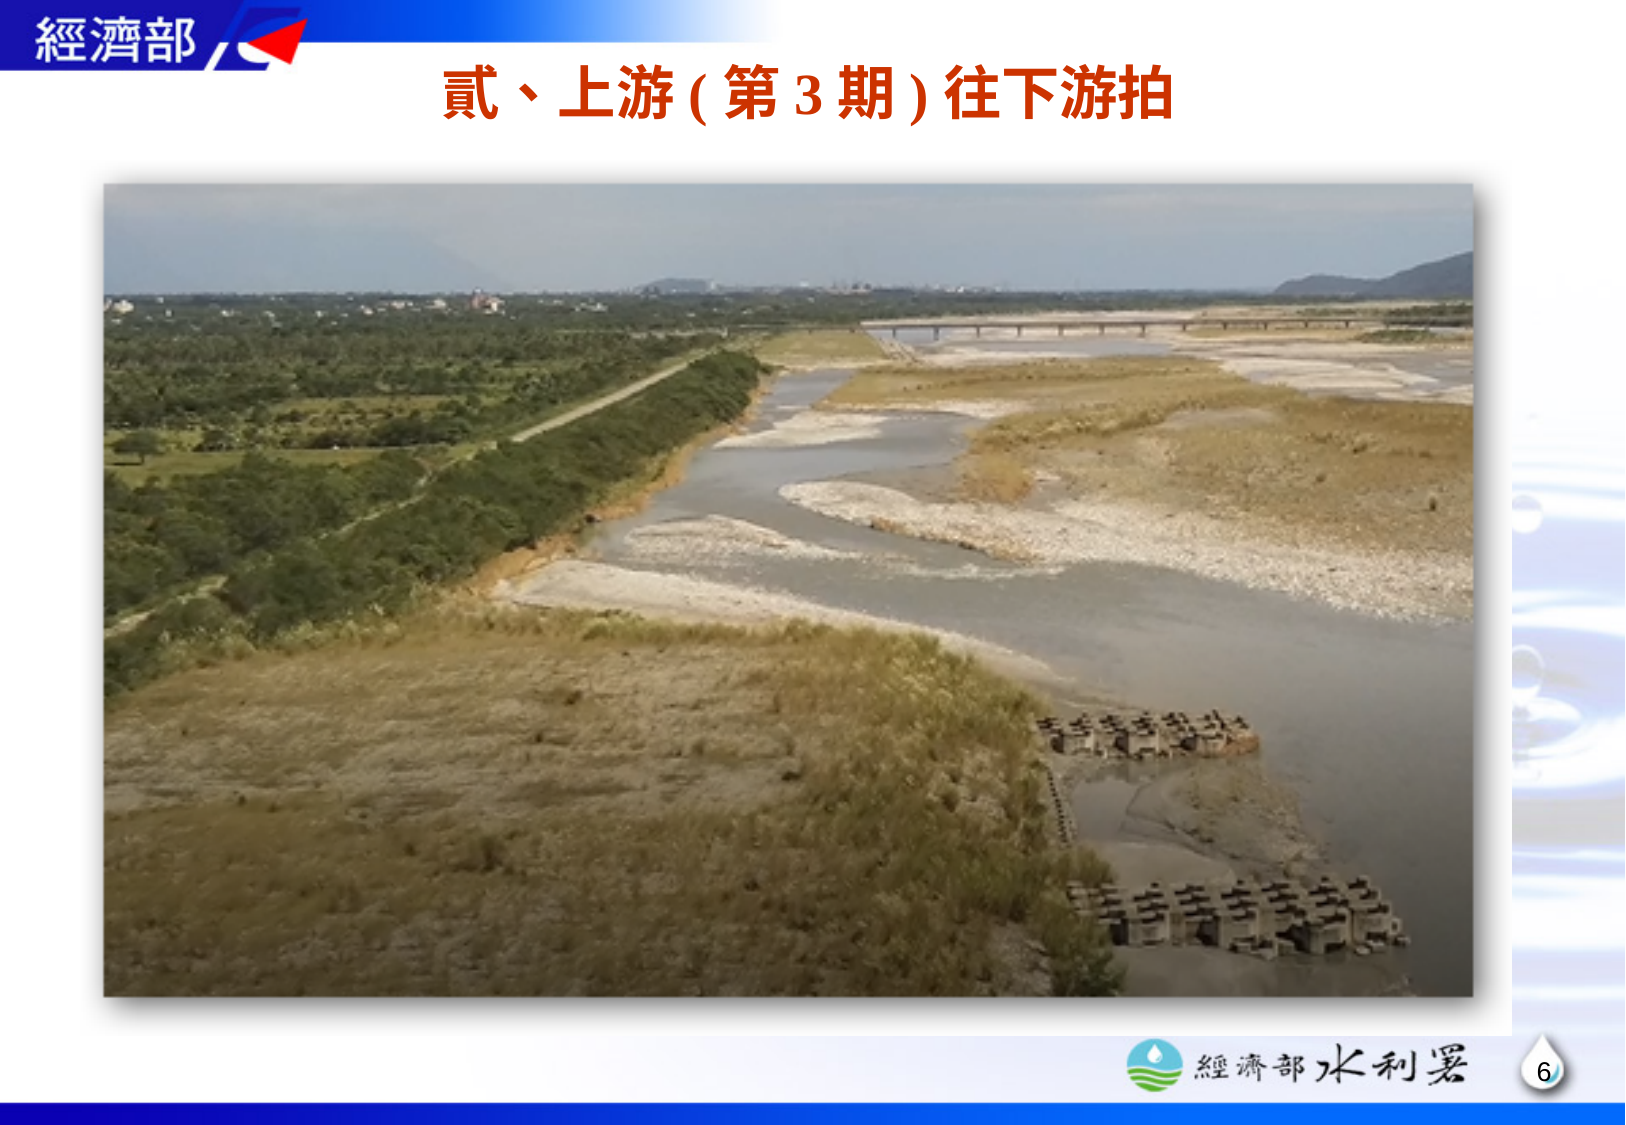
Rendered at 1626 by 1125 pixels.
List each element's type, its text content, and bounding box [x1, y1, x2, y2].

picture [0, 0, 1625, 1125]
text_box 貳、上游(第3期)往下游拍 [208, 28, 1410, 134]
